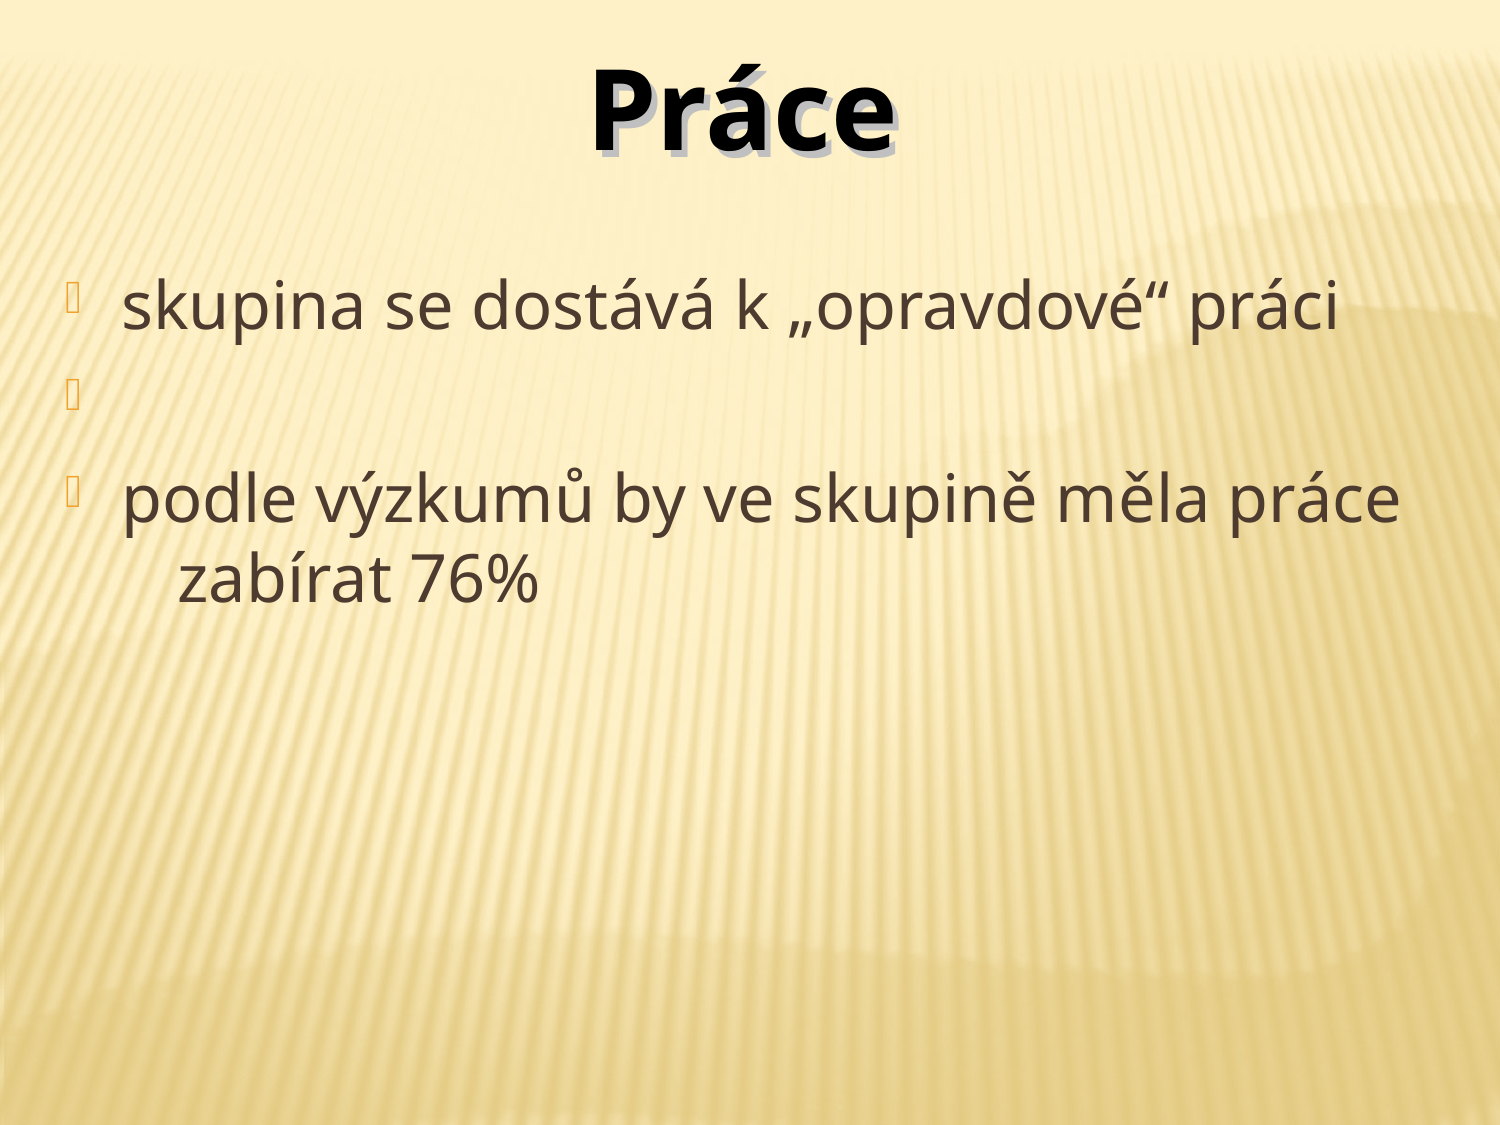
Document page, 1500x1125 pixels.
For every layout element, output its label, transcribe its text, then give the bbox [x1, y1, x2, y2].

text_box Práce [571, 31, 913, 181]
list skupina se dostává k „opravdové“ práci podle výzkumů by ve skupině měla práce zabírat 76% [50, 254, 1476, 998]
